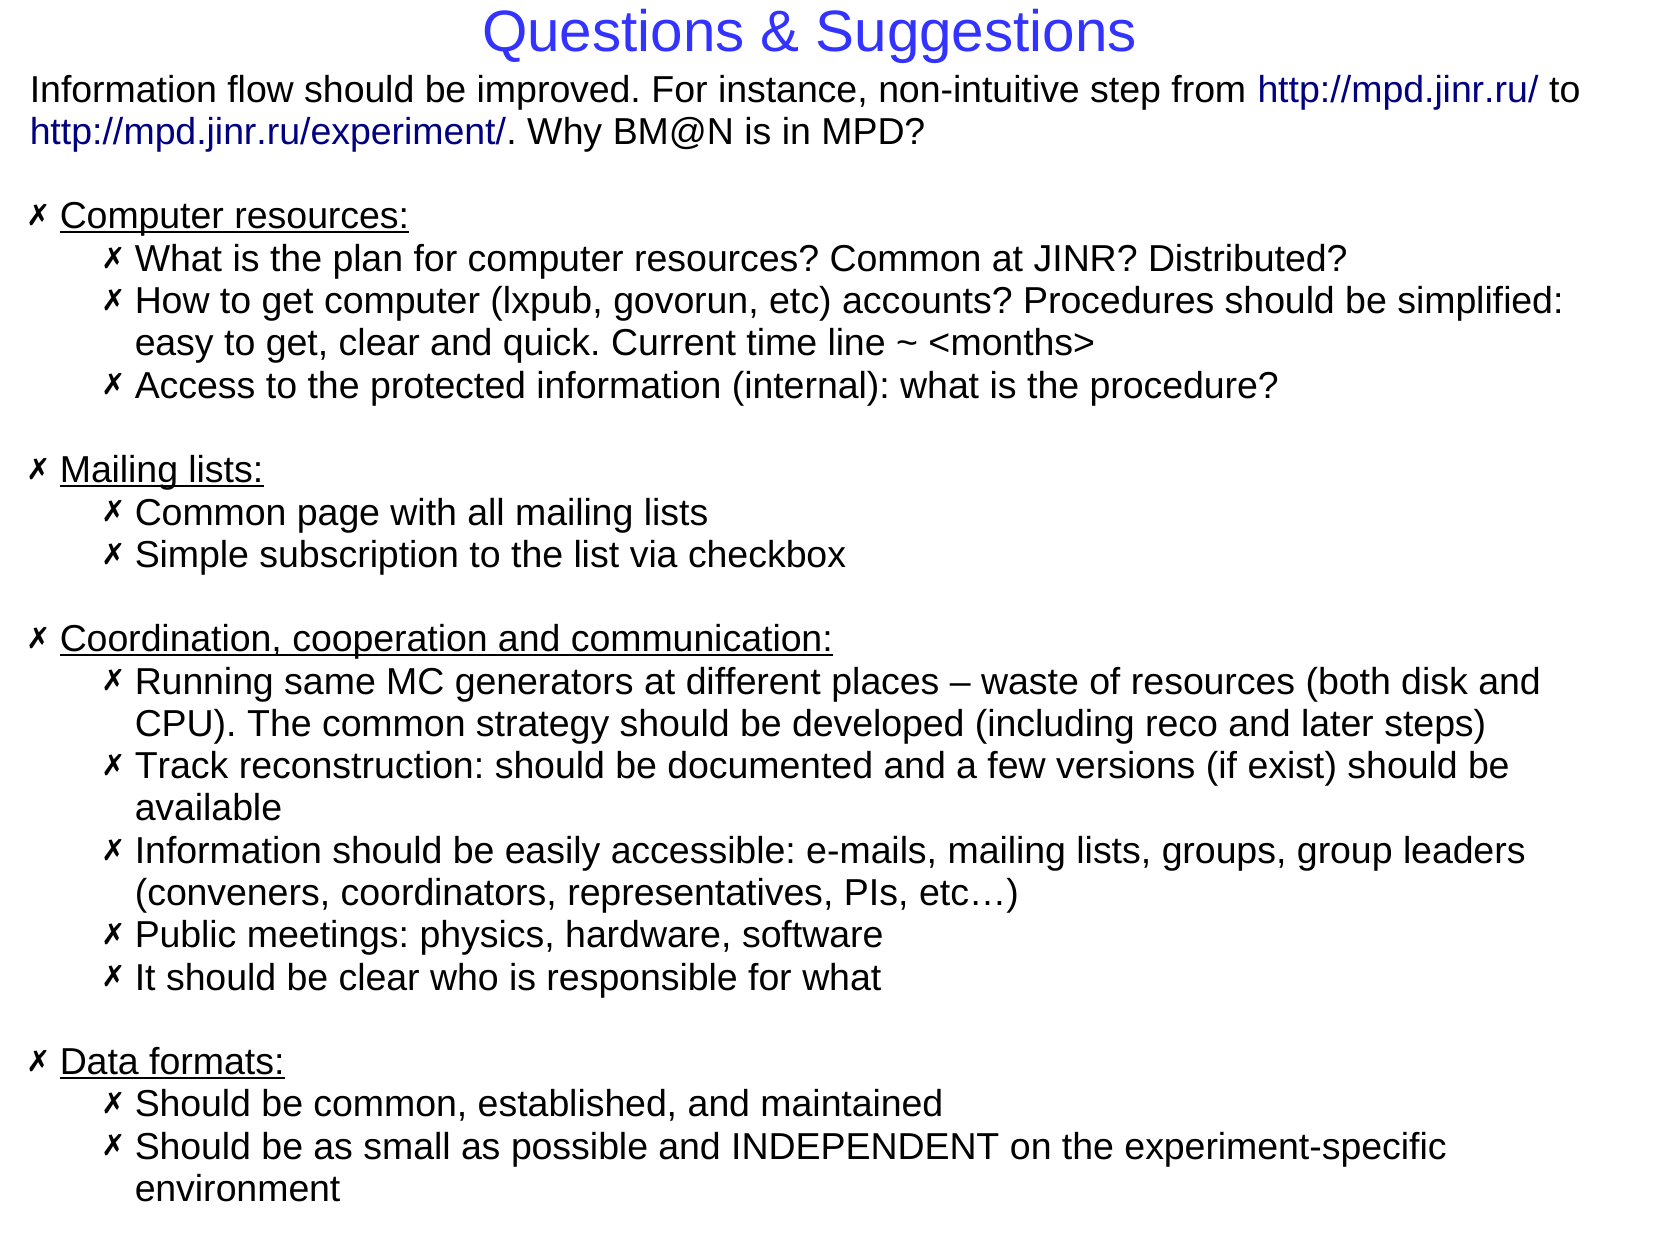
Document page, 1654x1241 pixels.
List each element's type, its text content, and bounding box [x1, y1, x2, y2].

text_box Information flow should be improved. For instance, non-intuitive step from http://mpd.jinr.ru/ to http://mpd.jinr.ru/experiment/. Why BM@N is in MPD? Computer resources: What is the plan for computer resources? Common at JINR? Distributed? How to get computer (lxpub, govorun, etc) accounts? Procedures should be simplified: easy to get, clear and quick. Current time line ~ <months> Access to the protected information (internal): what is the procedure? Mailing lists: Common page with all mailing lists Simple subscription to the list via checkbox Coordination, cooperation and communication: Running same MC generators at different places – waste of resources (both disk and CPU). The common strategy should be developed (including reco and later steps) Track reconstruction: should be documented and a few versions (if exist) should be available Information should be easily accessible: e-mails, mailing lists, groups, group leaders (conveners, coordinators, representatives, PIs, etc…) Public meetings: physics, hardware, software It should be clear who is responsible for what Data formats: Should be common, established, and maintained Should be as small as possible and INDEPENDENT on the experiment-specific environment [15, 60, 1636, 1241]
text_box Questions & Suggestions [105, 0, 1516, 77]
